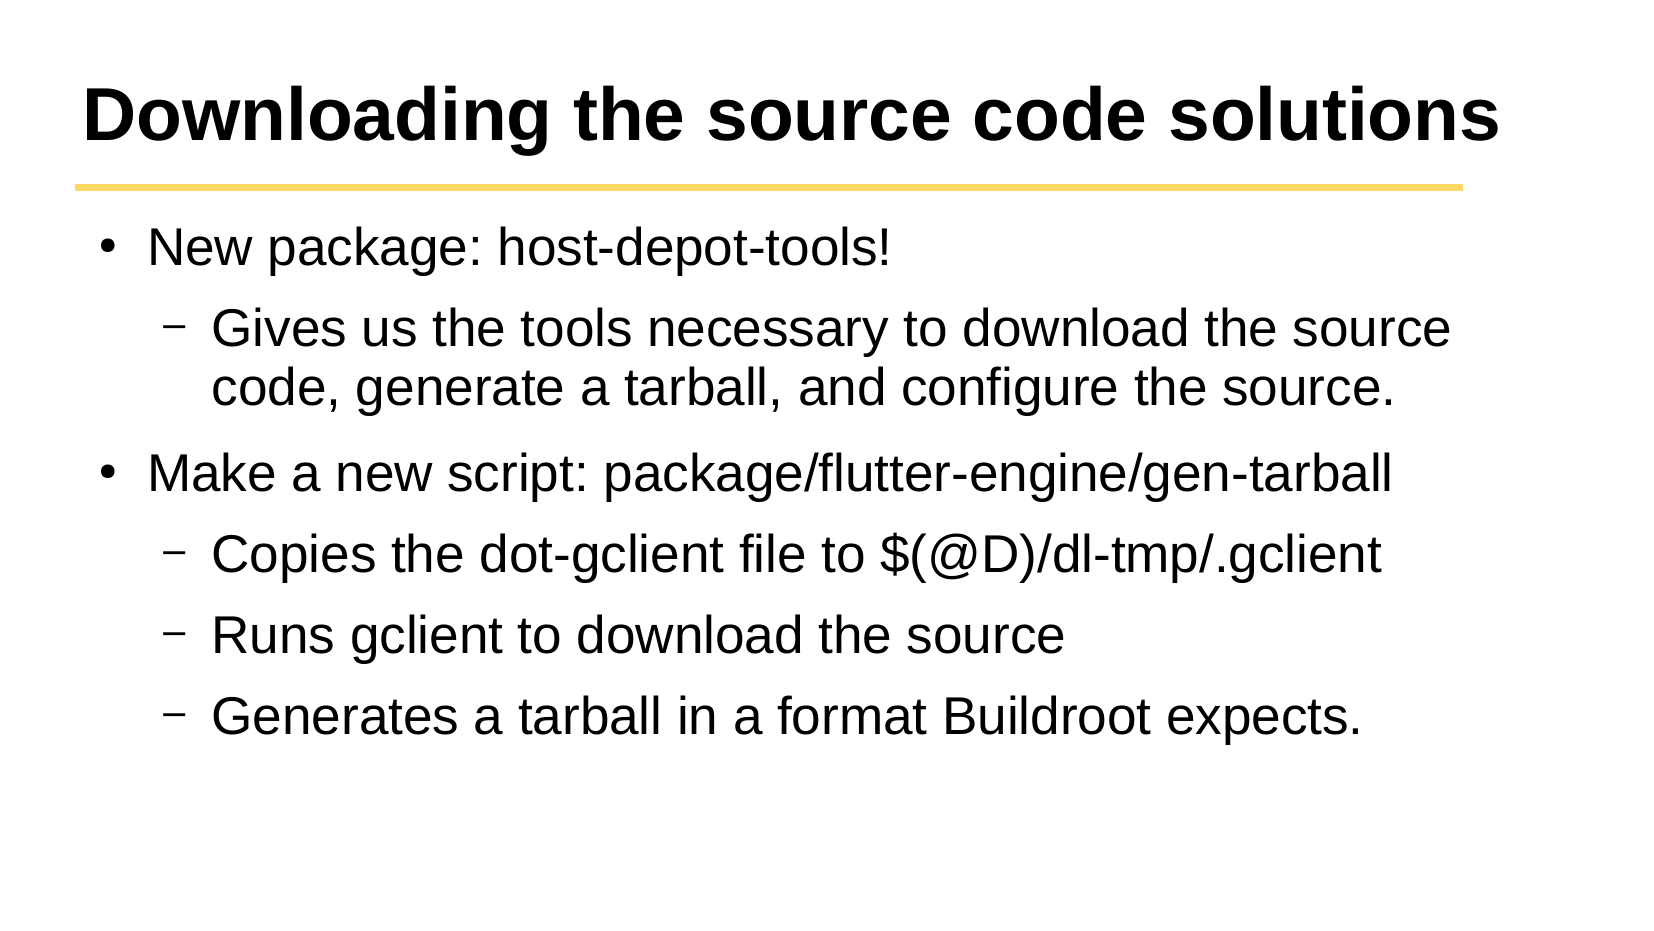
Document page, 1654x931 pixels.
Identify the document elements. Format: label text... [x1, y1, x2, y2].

list New package: host-depot-tools! Gives us the tools necessary to download the source code, generate a tarball, and configure the source. Make a new script: package/flutter-engine/gen-tarball Copies the dot-gclient file to $(@D)/dl-tmp/.gclient Runs gclient to download the source Generates a tarball in a format Buildroot expects. [82, 217, 1571, 758]
title Downloading the source code solutions [82, 37, 1571, 193]
